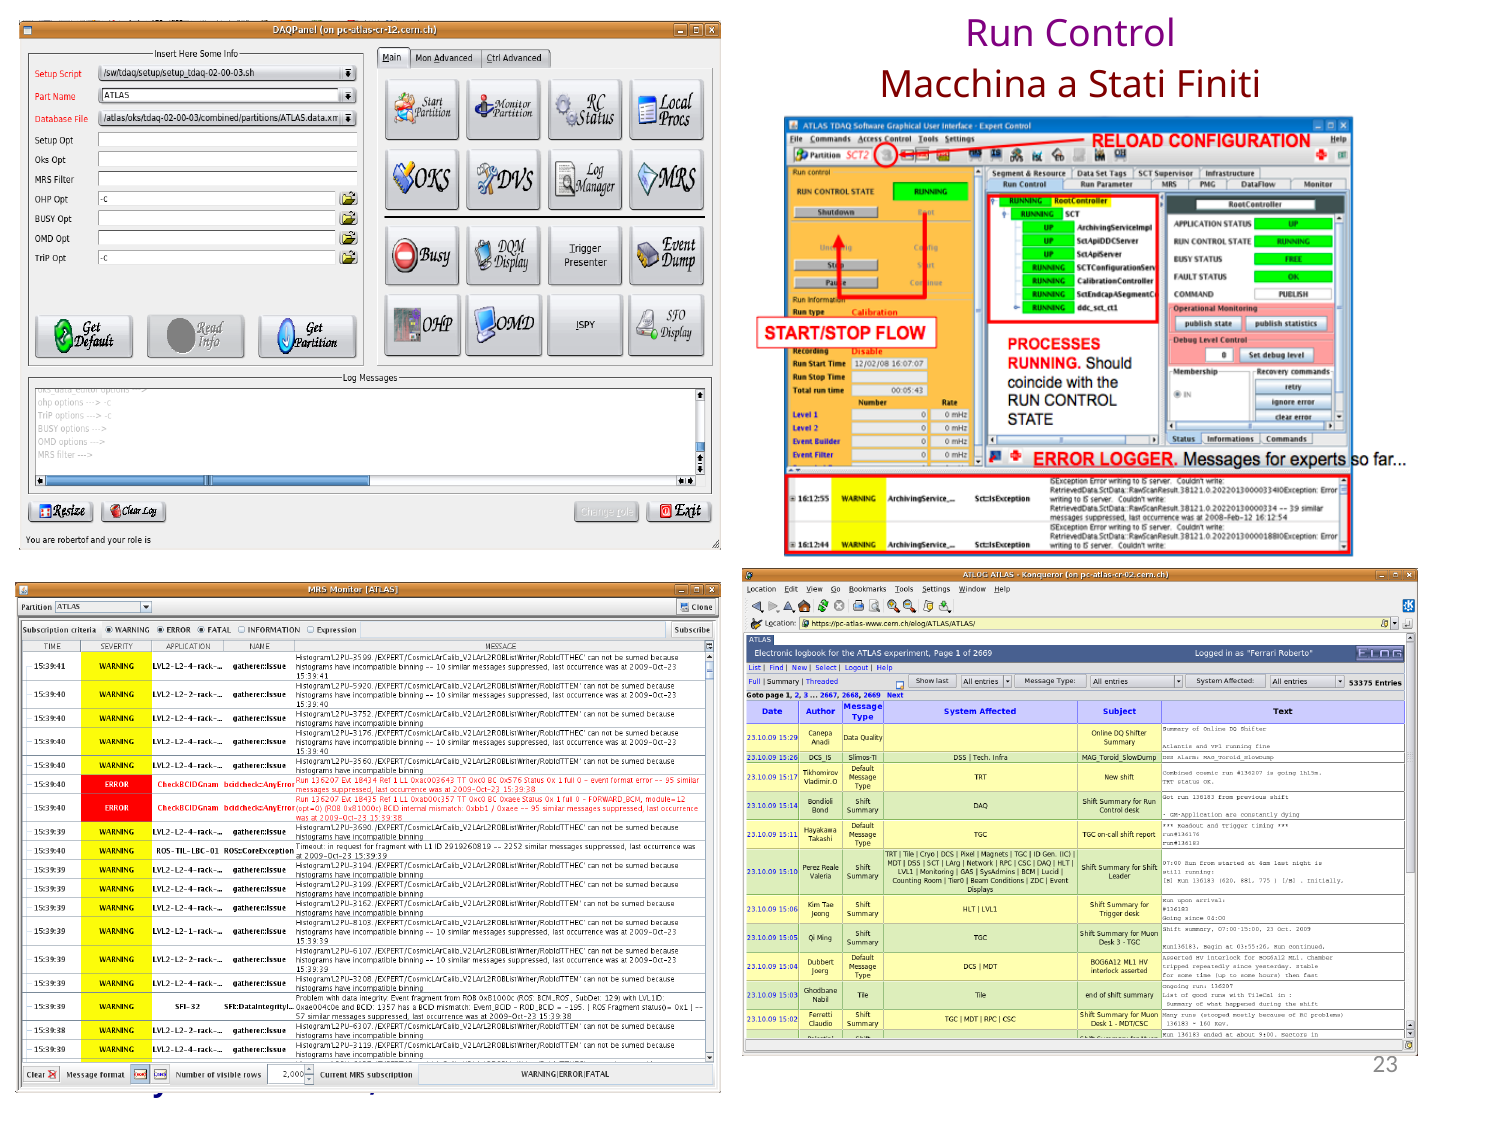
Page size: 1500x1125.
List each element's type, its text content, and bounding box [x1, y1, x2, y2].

picture [15, 582, 721, 1093]
text_box Run Control Macchina a Stati Finiti [791, 0, 1351, 109]
picture [742, 109, 1418, 1056]
picture [19, 20, 721, 550]
